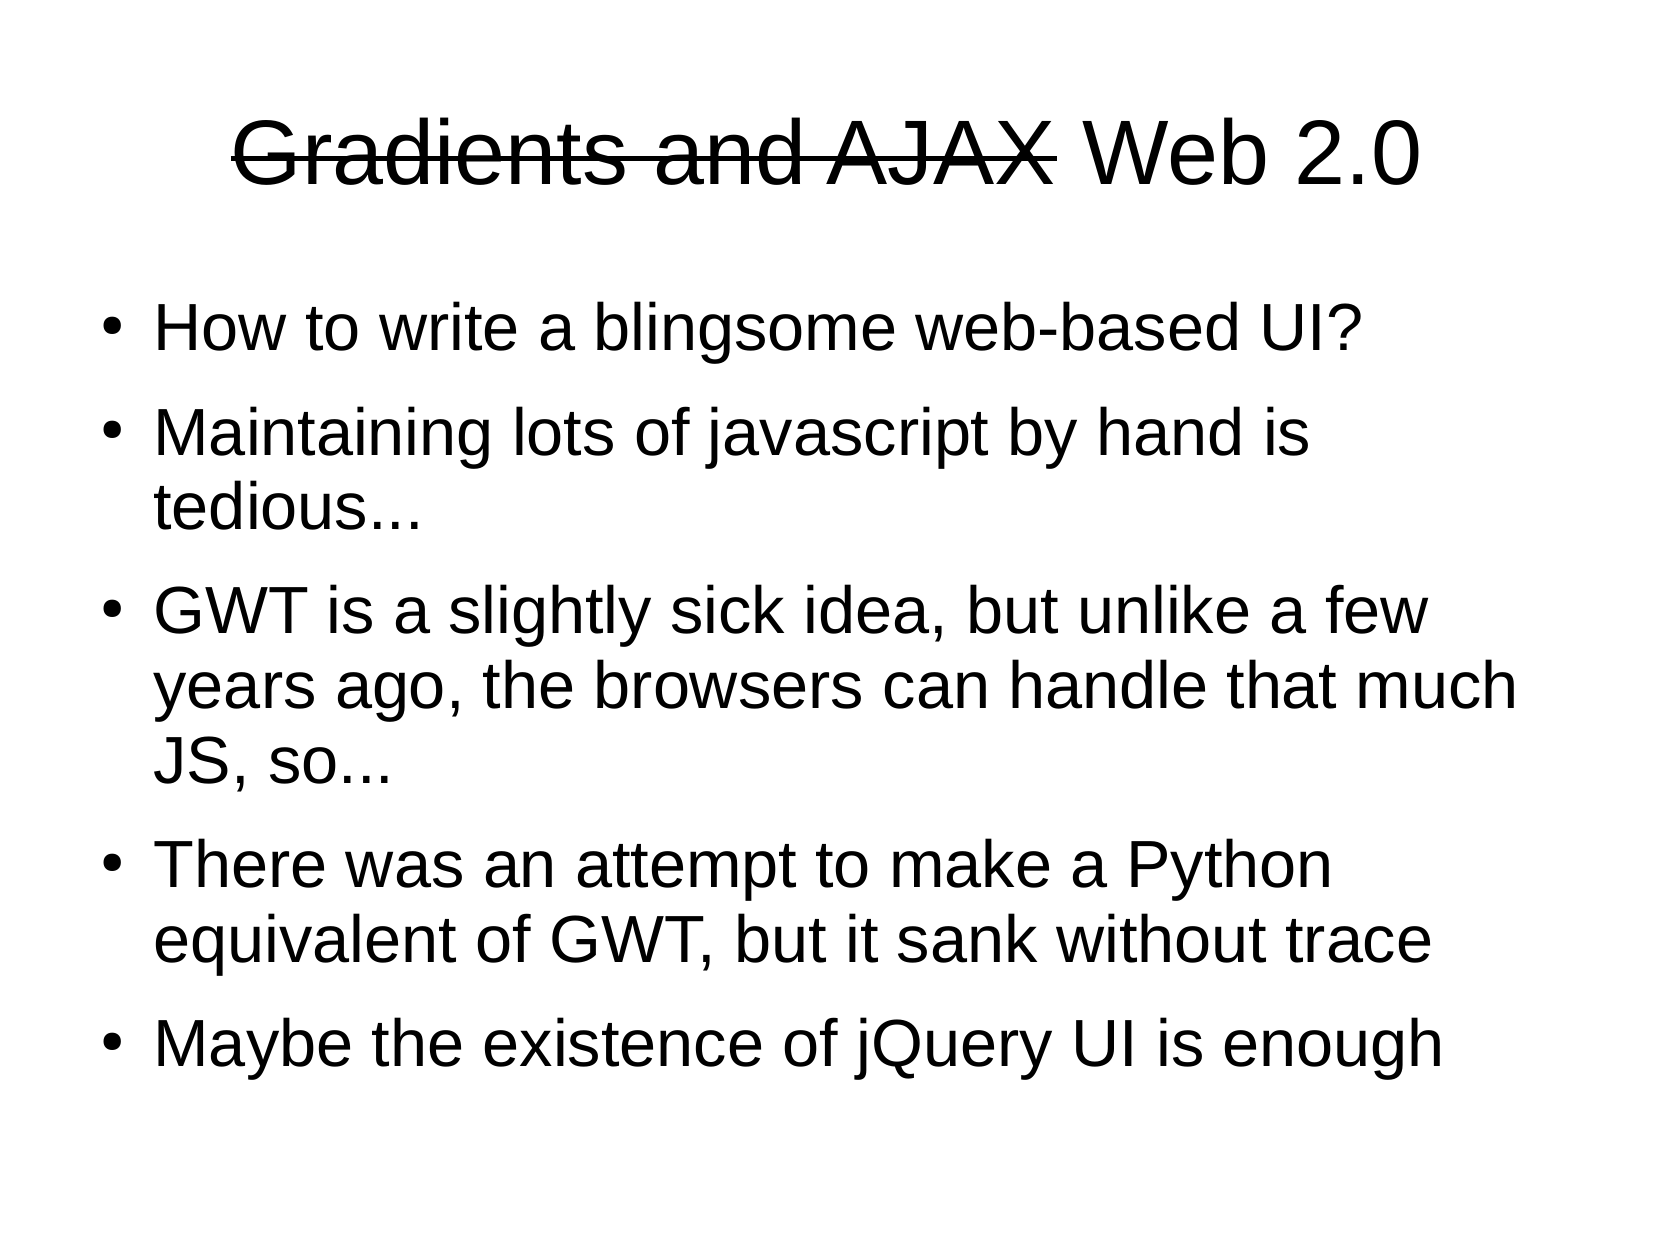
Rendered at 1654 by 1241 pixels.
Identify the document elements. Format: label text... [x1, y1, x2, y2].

title Gradients and AJAX Web 2.0 [82, 56, 1571, 250]
list How to write a blingsome web-based UI? Maintaining lots of javascript by hand is tedious... GWT is a slightly sick idea, but unlike a few years ago, the browsers can handle that much JS, so... There was an attempt to make a Python equivalent of GWT, but it sank without trace Maybe the existence of jQuery UI is enough [82, 290, 1571, 1094]
